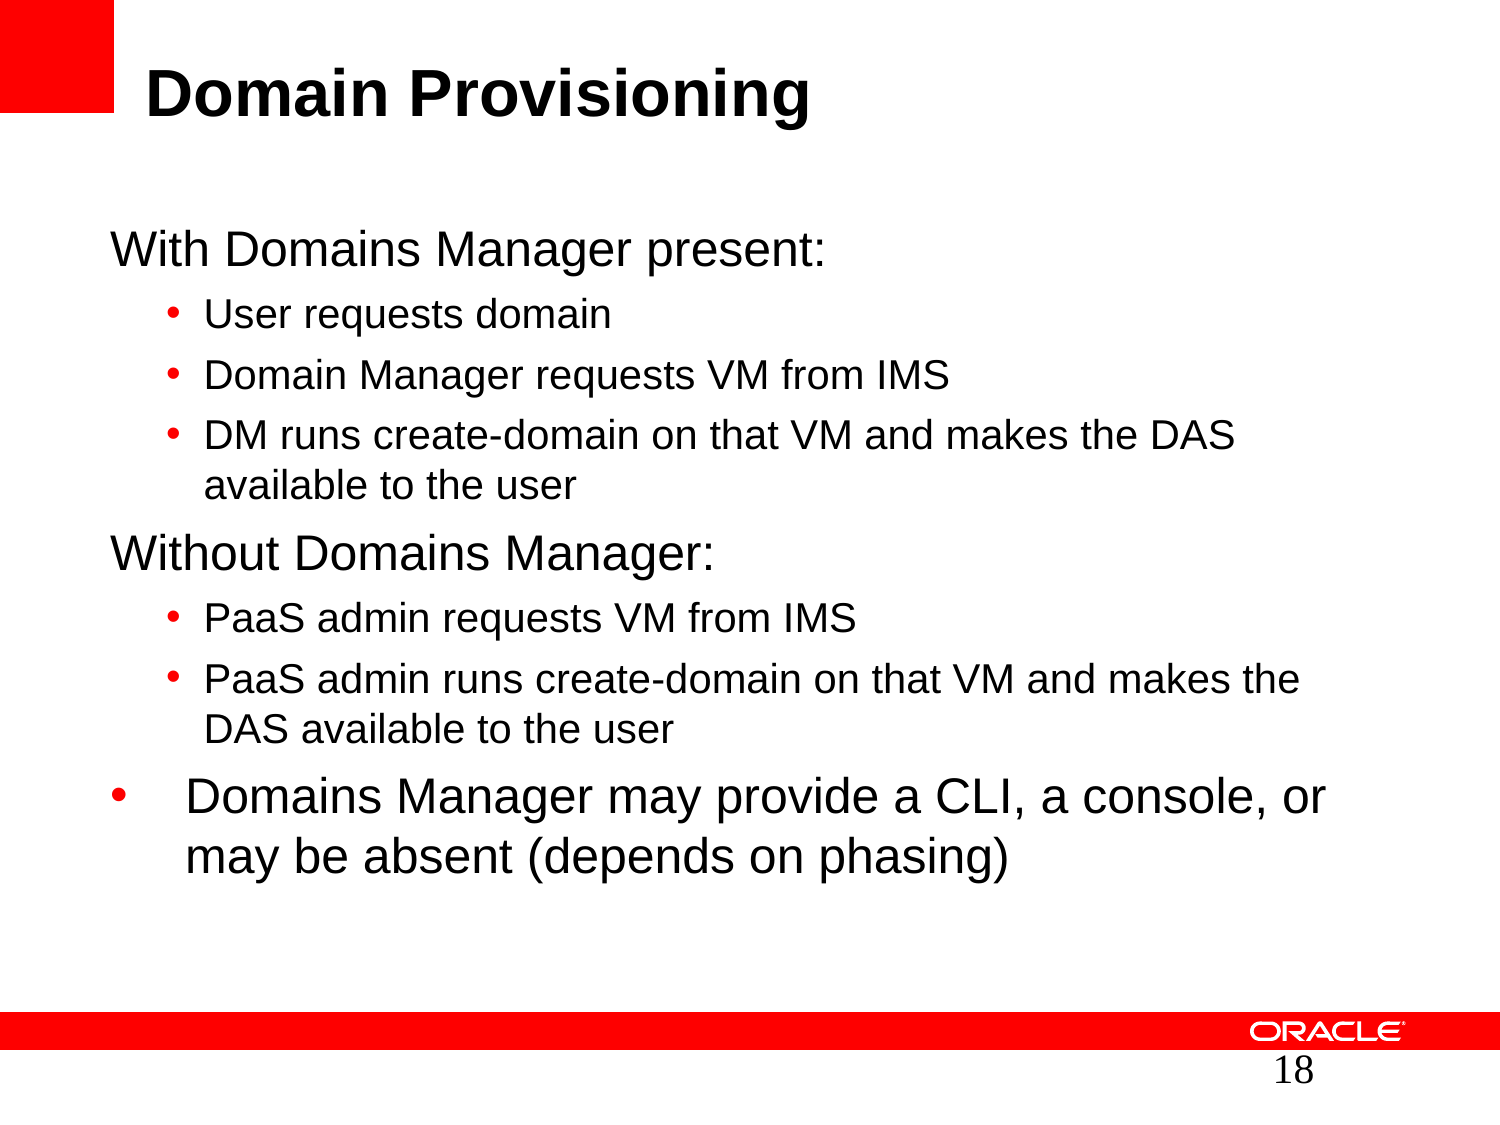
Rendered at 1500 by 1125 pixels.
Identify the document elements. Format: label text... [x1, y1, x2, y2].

picture [0, 0, 114, 113]
title Domain Provisioning [145, 49, 1390, 205]
picture [0, 1012, 1500, 1050]
list With Domains Manager present: User requests domain Domain Manager requests VM from IMS DM runs create-domain on that VM and makes the DAS available to the user Without Domains Manager: PaaS admin requests VM from IMS PaaS admin runs create-domain on that VM and makes the DAS available to the user Domains Manager may provide a CLI, a console, or may be absent (depends on phasing) [110, 216, 1347, 930]
